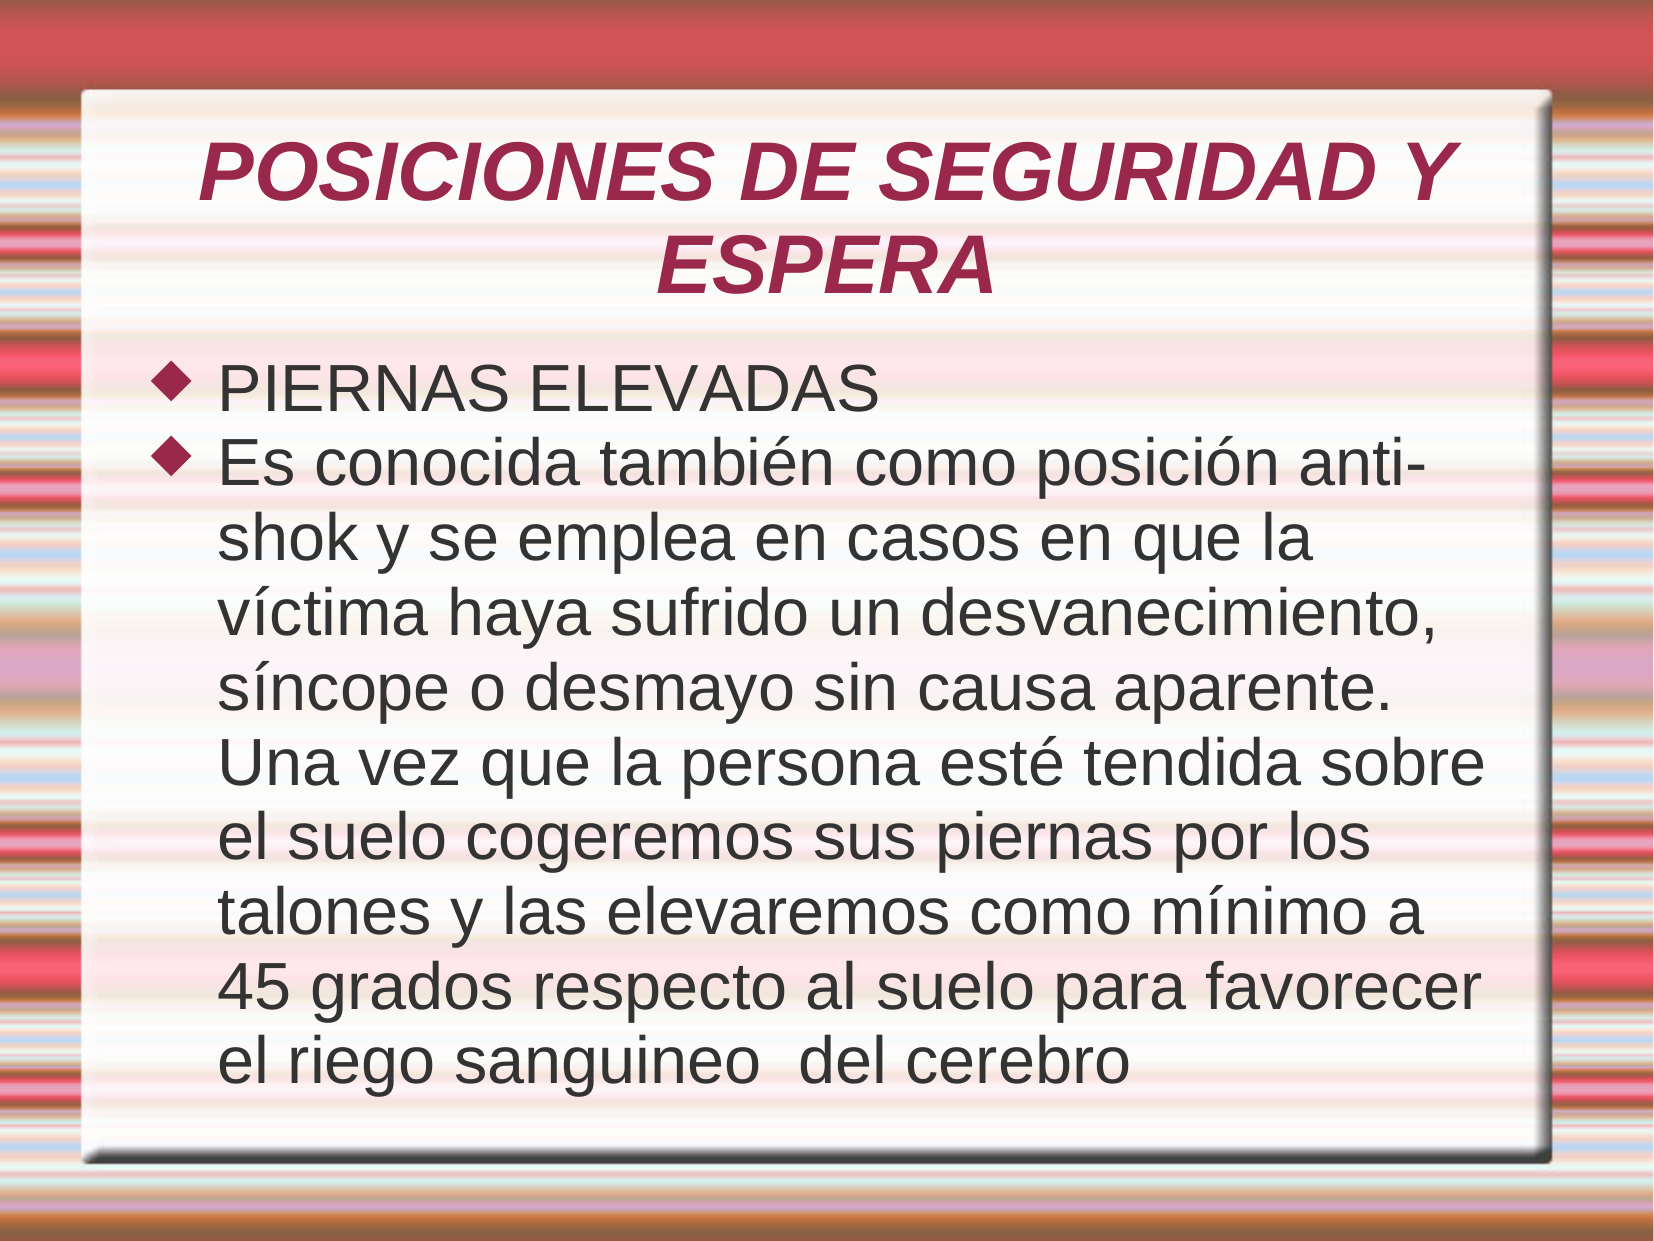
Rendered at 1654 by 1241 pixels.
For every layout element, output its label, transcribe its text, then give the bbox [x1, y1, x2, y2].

list PIERNAS ELEVADAS Es conocida también como posición anti-shok y se emplea en casos en que la víctima haya sufrido un desvanecimiento, síncope o desmayo sin causa aparente. Una vez que la persona esté tendida sobre el suelo cogeremos sus piernas por los talones y las elevaremos como mínimo a 45 grados respecto al suelo para favorecer el riego sanguineo del cerebro [134, 350, 1516, 1174]
title POSICIONES DE SEGURIDAD Y ESPERA [121, 114, 1534, 322]
picture [0, 0, 1654, 1241]
